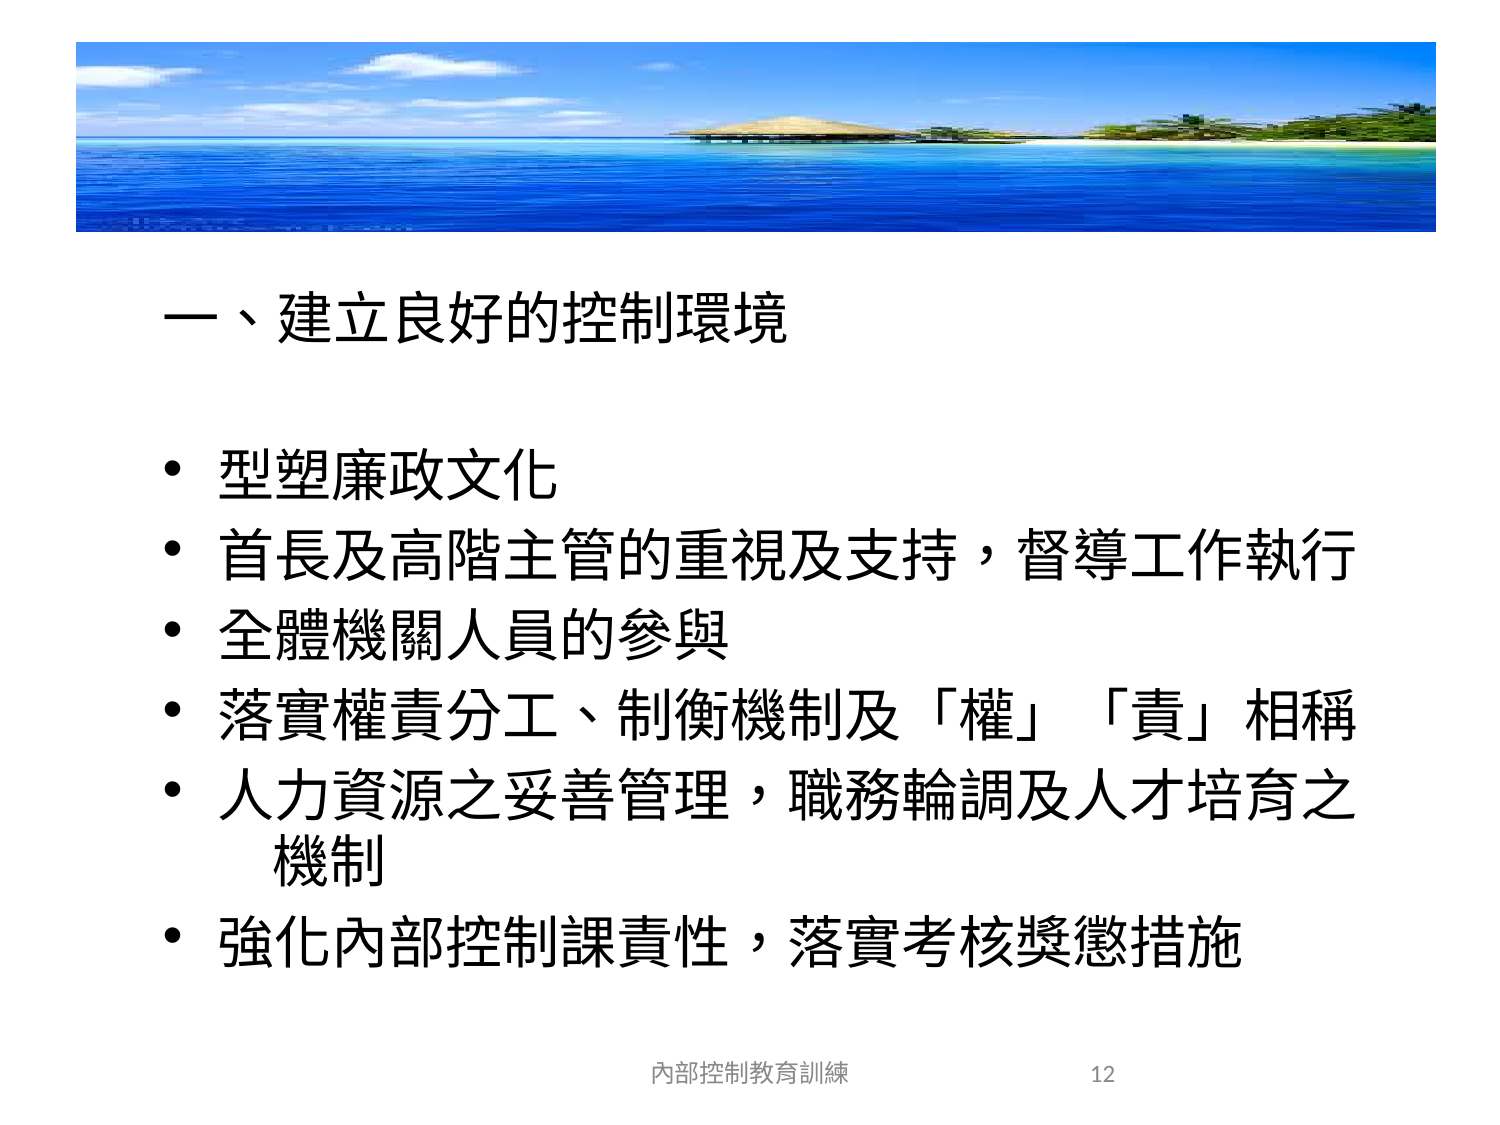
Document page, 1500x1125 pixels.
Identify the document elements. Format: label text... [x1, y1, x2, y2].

text_box 12 [1074, 1042, 1426, 1103]
list 一、建立良好的控制環境 型塑廉政文化 首長及高階主管的重視及支持，督導工作執行 全體機關人員的參與 落實權責分工、制衡機制及「權」「責」相稱 人力資源之妥善管理，職務輪調及人才培育之機制 強化內部控制課責性，落實考核獎懲措施 [147, 278, 1377, 1035]
text_box 內部控制教育訓練 [512, 1042, 988, 1103]
